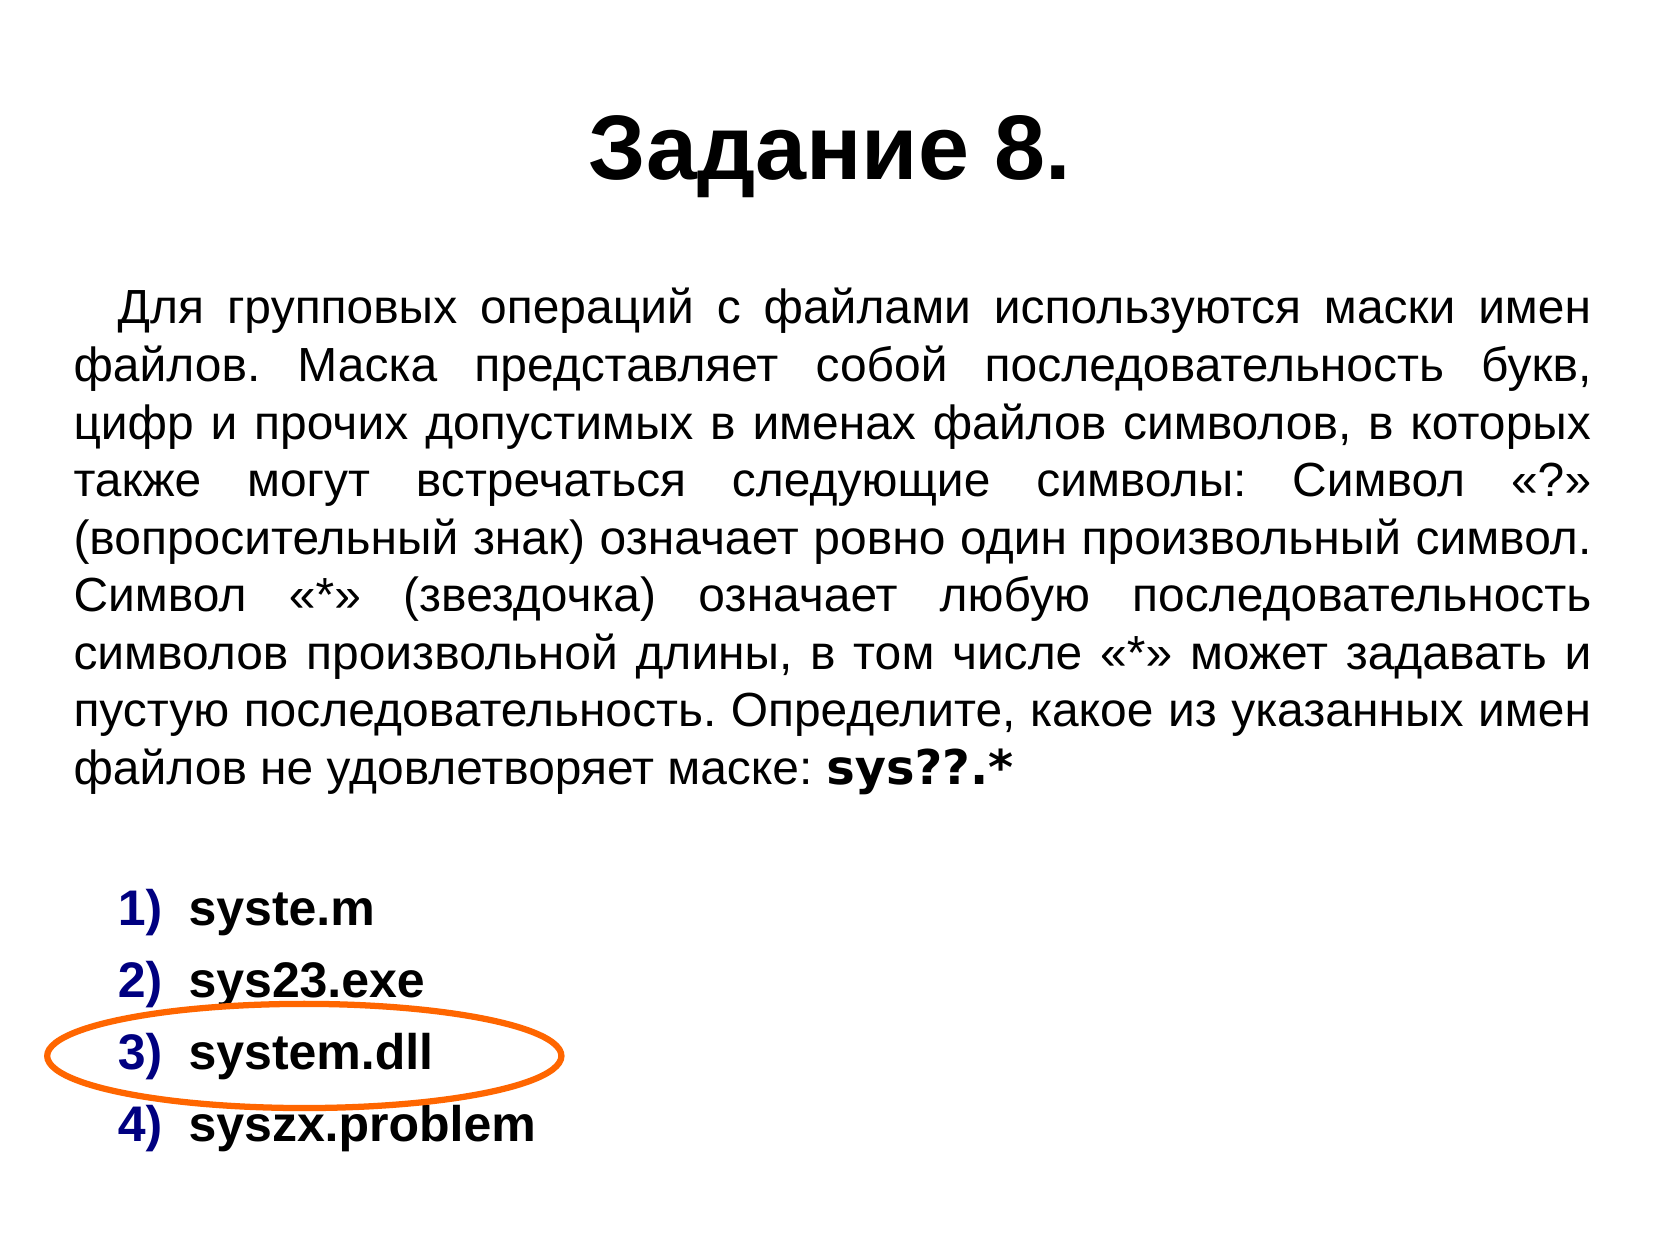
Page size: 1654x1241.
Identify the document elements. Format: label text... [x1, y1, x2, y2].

title Задание 8. [82, 68, 1571, 268]
list Для групповых операций с файлами используются маски имен файлов. Маска представляет собой последовательность букв, цифр и прочих допустимых в именах файлов символов, в которых также могут встречаться следующие символы: Символ «?» (вопросительный знак) означает ровно один произвольный символ. Символ «*» (звездочка) означает любую последовательность символов произвольной длины, в том числе «*» может задавать и пустую последовательность. Определите, какое из указанных имен файлов не удовлетворяет маске: sys??.* syste.m sys23.exe system.dll syszx.problem [58, 268, 1609, 1194]
list Для групповых операций с файлами используются маски имен файлов. Маска представляет собой последовательность букв, цифр и прочих допустимых в именах файлов символов, в которых также могут встречаться следующие символы: Символ «?» (вопросительный знак) означает ровно один произвольный символ. Символ «*» (звездочка) означает любую последовательность символов произвольной длины, в том числе «*» может задавать и пустую последовательность. Определите, какое из указанных имен файлов не удовлетворяет маске: sys??.* syste.m sys23.exe system.dll syszx.problem [58, 1008, 558, 1104]
